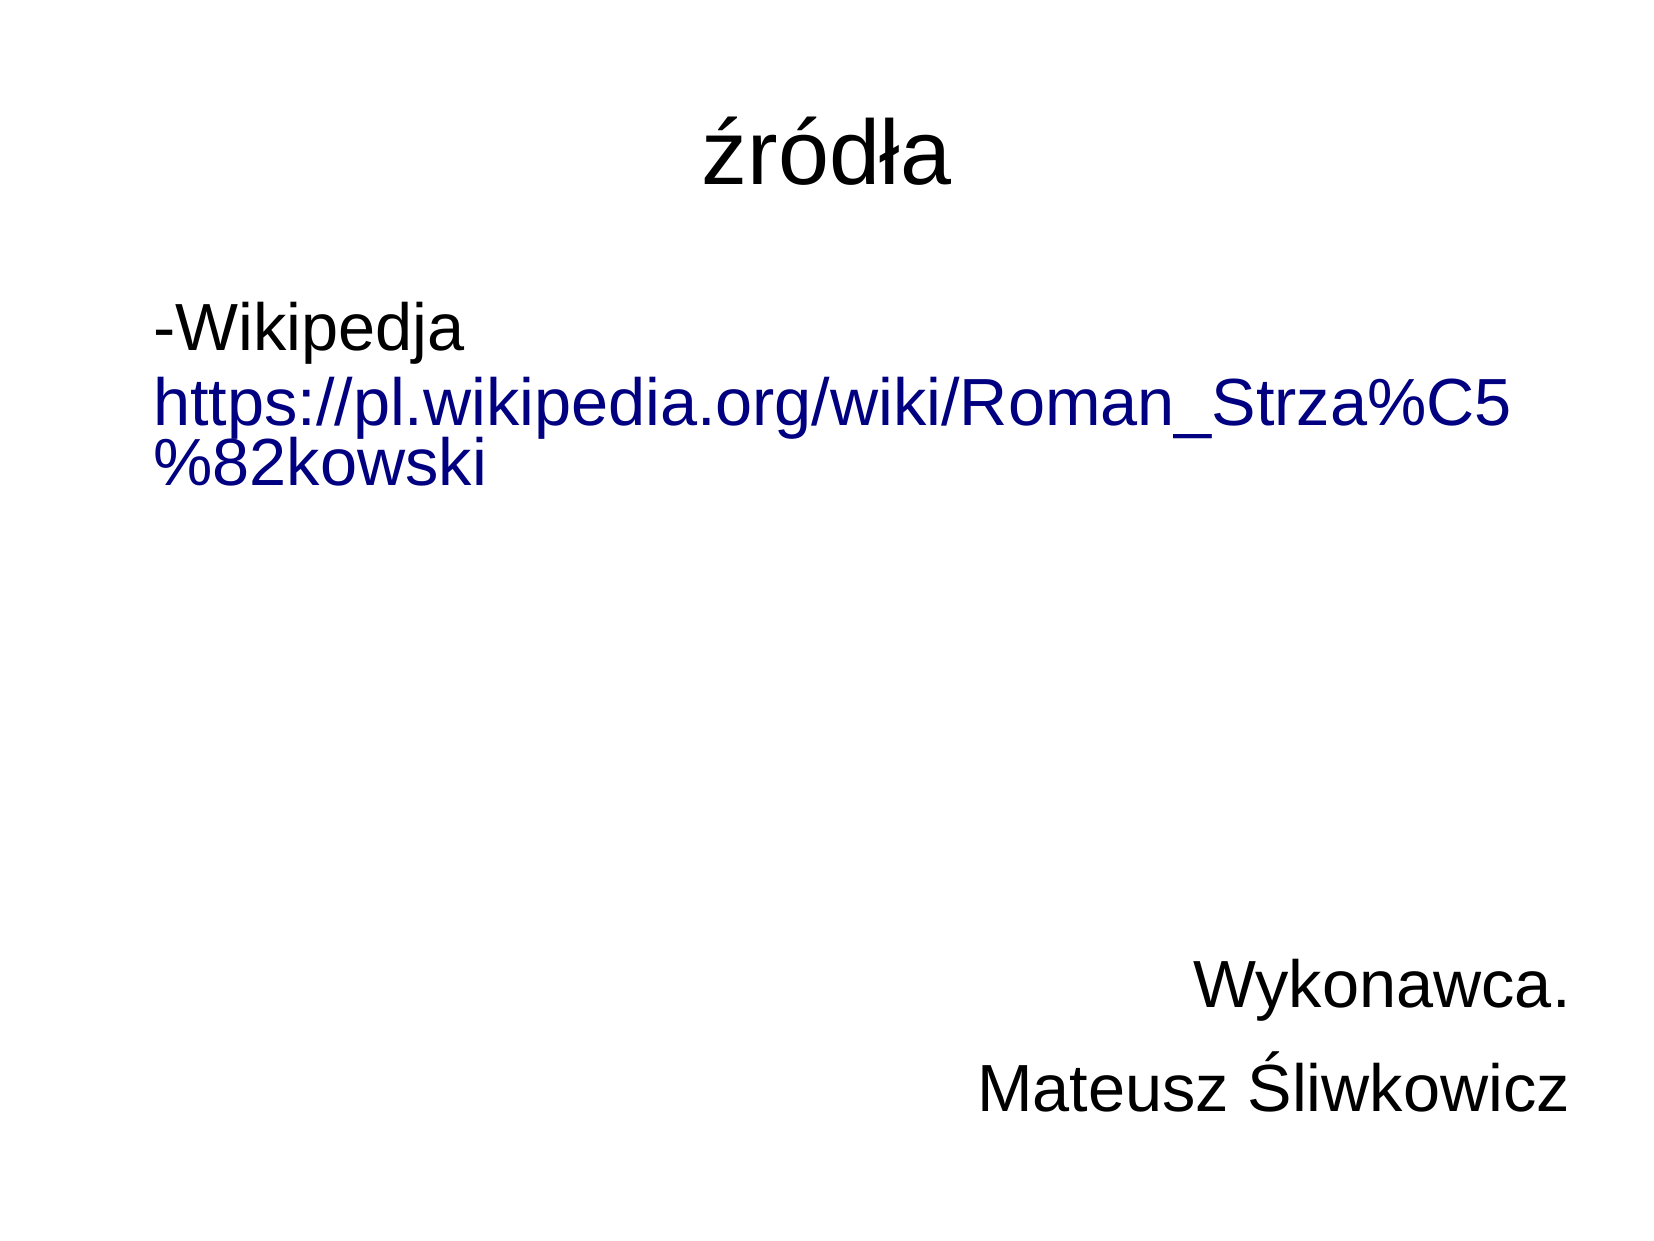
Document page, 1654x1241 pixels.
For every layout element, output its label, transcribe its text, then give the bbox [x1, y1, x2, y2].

list -Wikipedja https://pl.wikipedia.org/wiki/Roman_Strza%C5%82kowski Wykonawca. Mateusz Śliwkowicz [82, 290, 1571, 1109]
title źródła [82, 49, 1571, 257]
